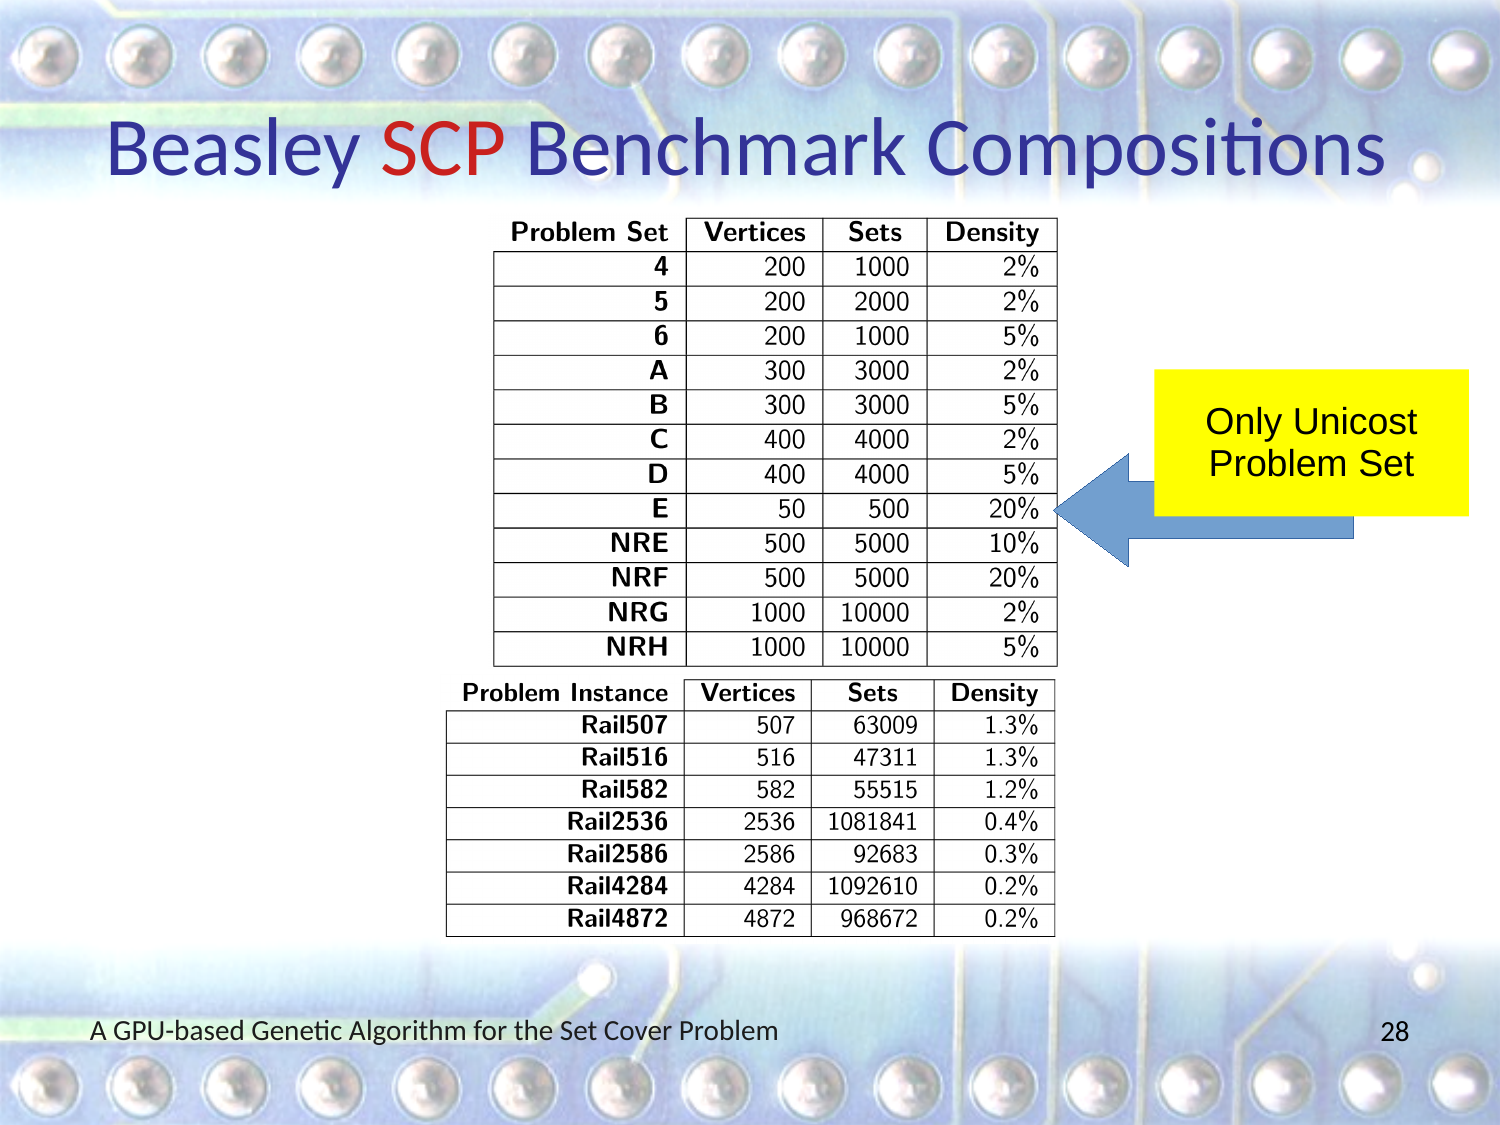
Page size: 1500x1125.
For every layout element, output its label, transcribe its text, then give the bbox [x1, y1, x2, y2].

slide_number A GPU-based Genetic Algorithm for the Set Cover Problem [74, 979, 1113, 1055]
picture [0, 0, 1500, 670]
title Beasley SCP Benchmark Compositions [37, 89, 1425, 195]
text_box [1053, 453, 1354, 567]
text_box Only Unicost Problem Set [1154, 369, 1469, 517]
picture [0, 674, 1500, 1125]
